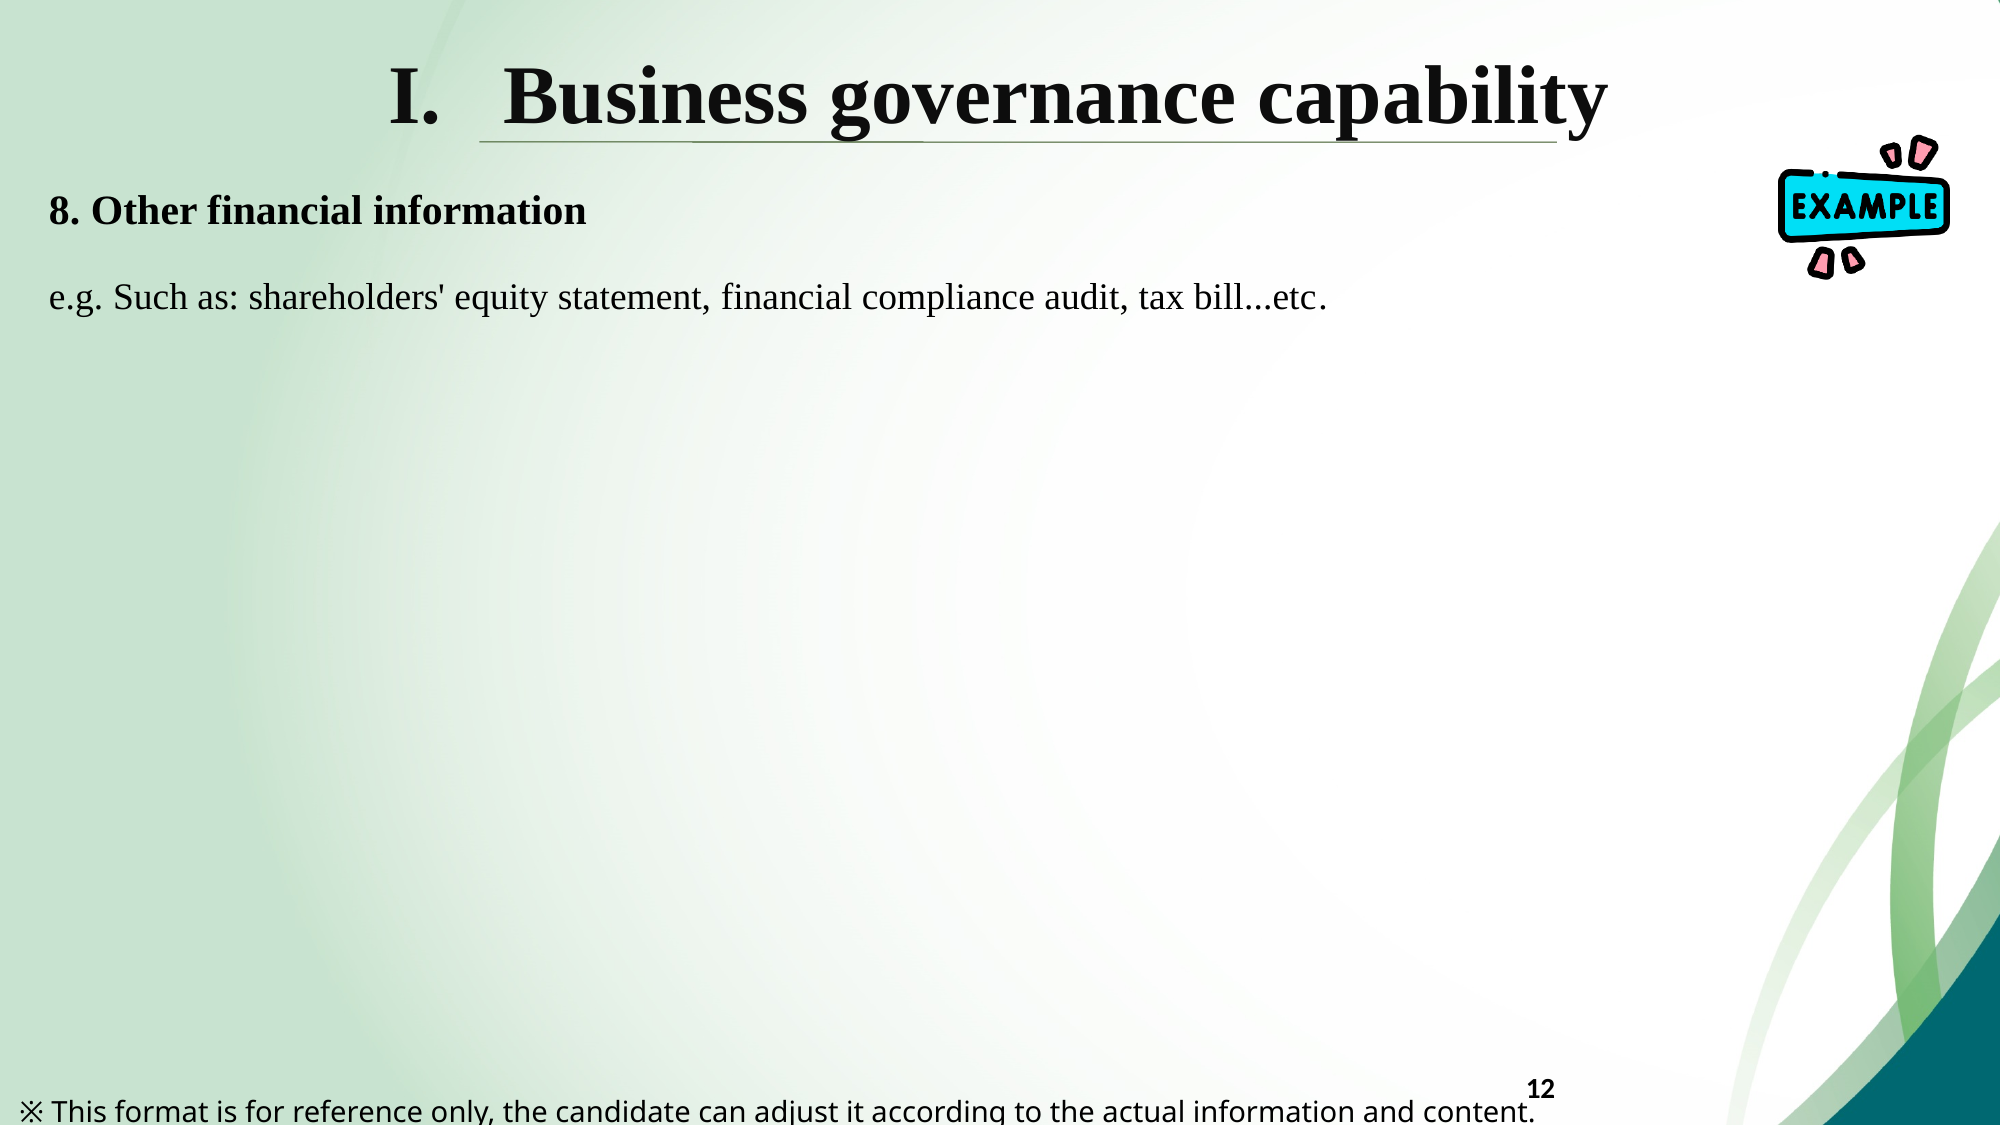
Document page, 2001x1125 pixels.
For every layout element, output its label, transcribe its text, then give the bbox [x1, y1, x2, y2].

text_box 12 [1518, 1053, 1969, 1114]
title I. Business governance capability [3, 36, 1996, 139]
text_box e.g. Such as: shareholders' equity statement, financial compliance audit, tax bill...etc. [42, 257, 1662, 332]
text_box 8. Other financial information [42, 168, 1662, 248]
picture [1778, 139, 1950, 293]
text_box ※ This format is for reference only, the candidate can adjust it according to the actual information and content. [12, 1068, 1544, 1125]
